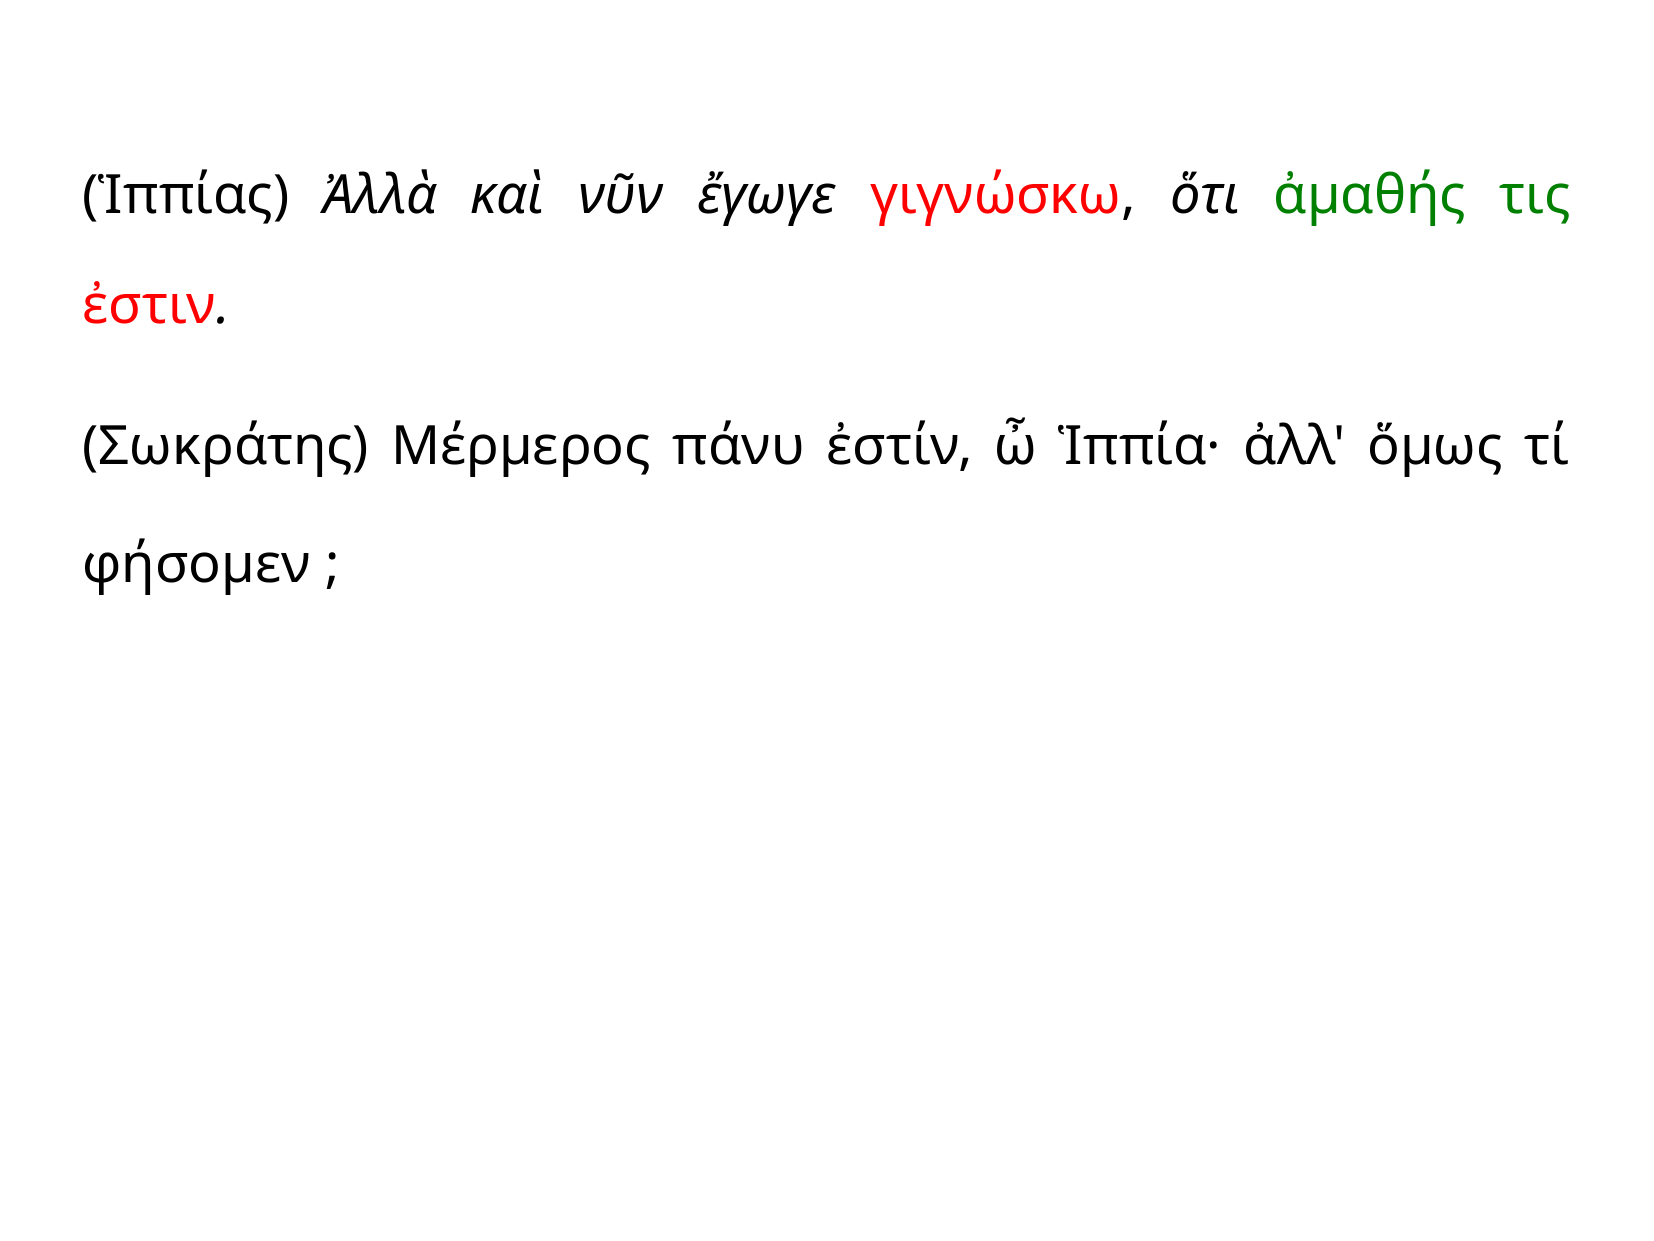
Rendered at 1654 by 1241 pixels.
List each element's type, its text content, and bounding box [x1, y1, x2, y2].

list (Ἱππίας) Ἀλλὰ καὶ νῦν ἔγωγε γιγνώσκω, ὅτι ἀμαθής τις ἐστιν. (Σωκράτης) Μέρμερος πάνυ ἐστίν, ὦ Ἱππία· ἀλλ' ὅμως τί φήσομεν ; [82, 118, 1571, 1109]
